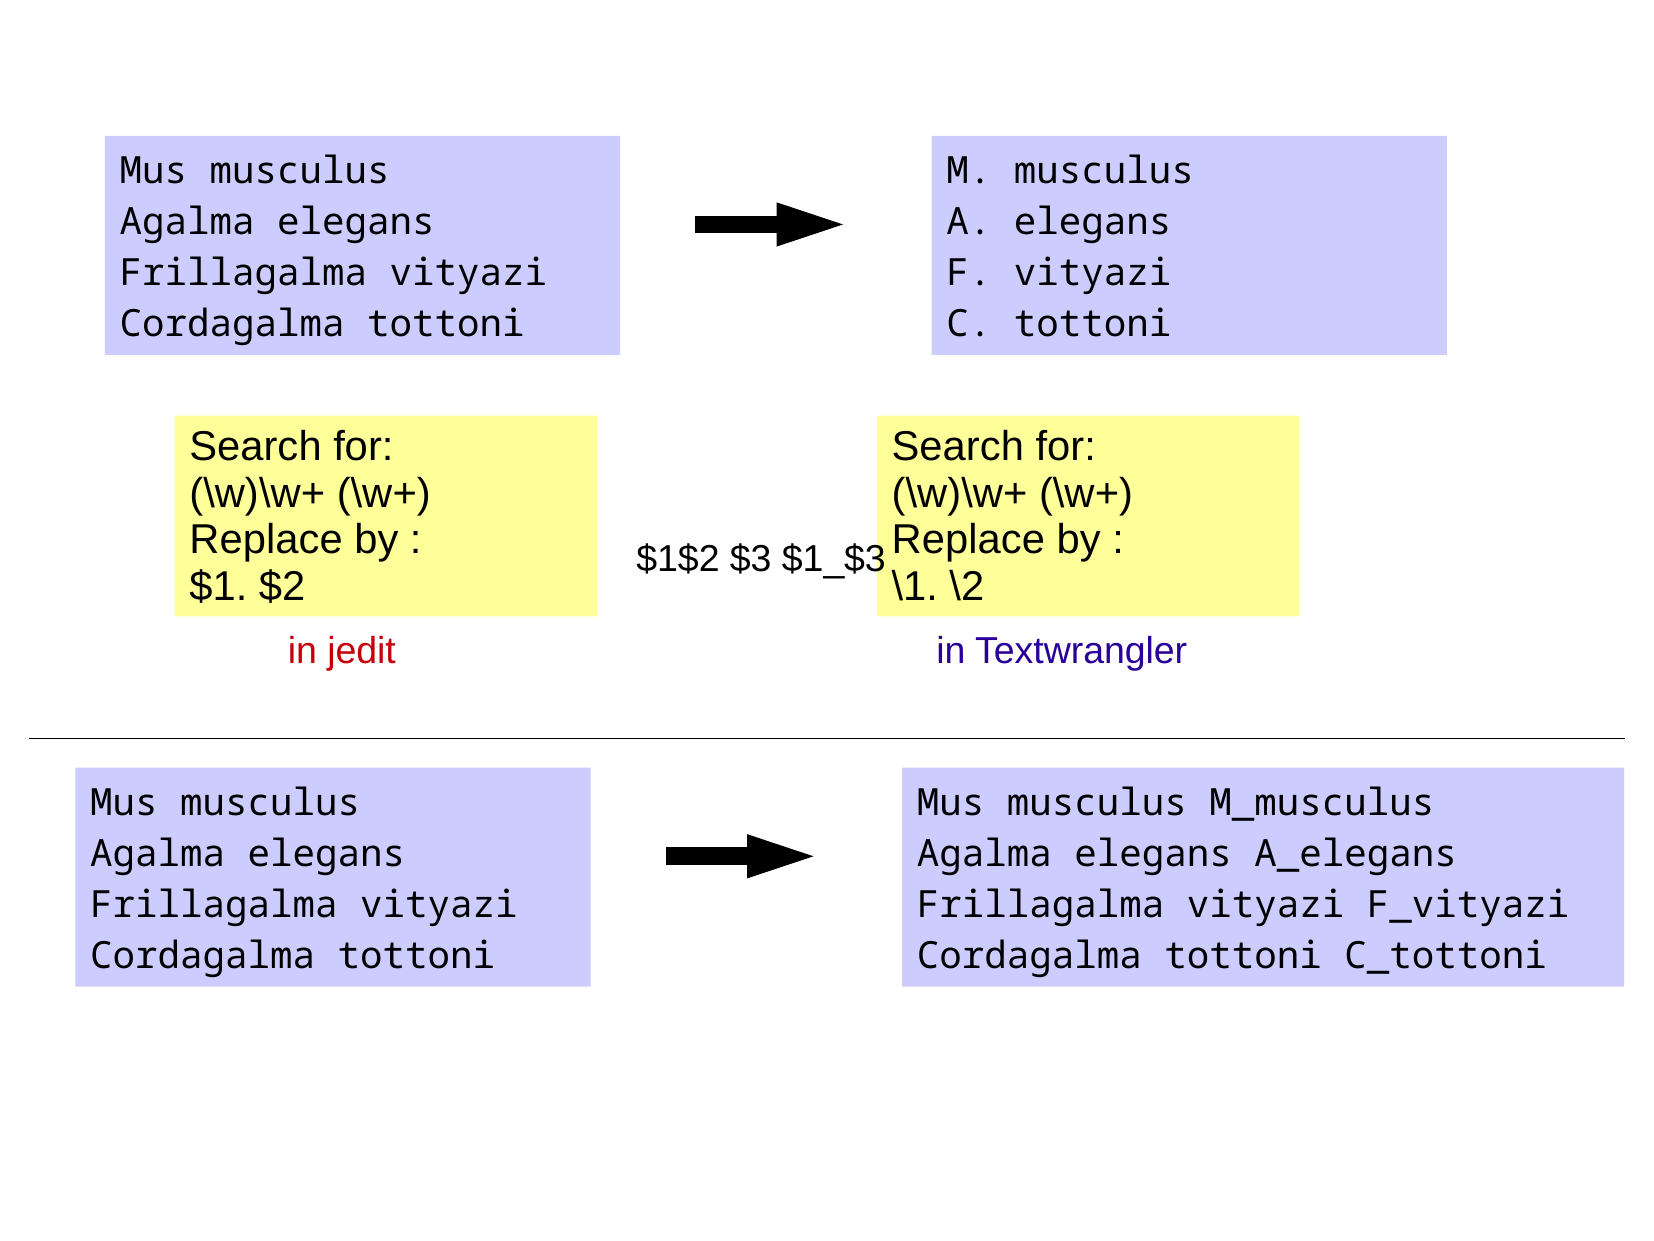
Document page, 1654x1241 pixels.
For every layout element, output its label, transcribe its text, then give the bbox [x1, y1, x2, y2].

text_box Search for: (\w)\w+ (\w+) Replace by : \1. \2 [876, 415, 1300, 617]
text_box in Textwrangler [921, 622, 1203, 680]
text_box Mus musculus M_musculus Agalma elegans A_elegans Frillagalma vityazi F_vityazi Cordagalma tottoni C_tottoni [902, 767, 1625, 957]
text_box M. musculus A. elegans F. vityazi C. tottoni [931, 135, 1447, 325]
text_box Mus musculus Agalma elegans Frillagalma vityazi Cordagalma tottoni [75, 767, 591, 957]
text_box Mus musculus Agalma elegans Frillagalma vityazi Cordagalma tottoni [104, 135, 621, 325]
text_box Search for: (\w)\w+ (\w+) Replace by : $1. $2 [174, 415, 597, 617]
text_box $1$2 $3 $1_$3 [621, 530, 901, 588]
text_box in jedit [273, 622, 411, 680]
